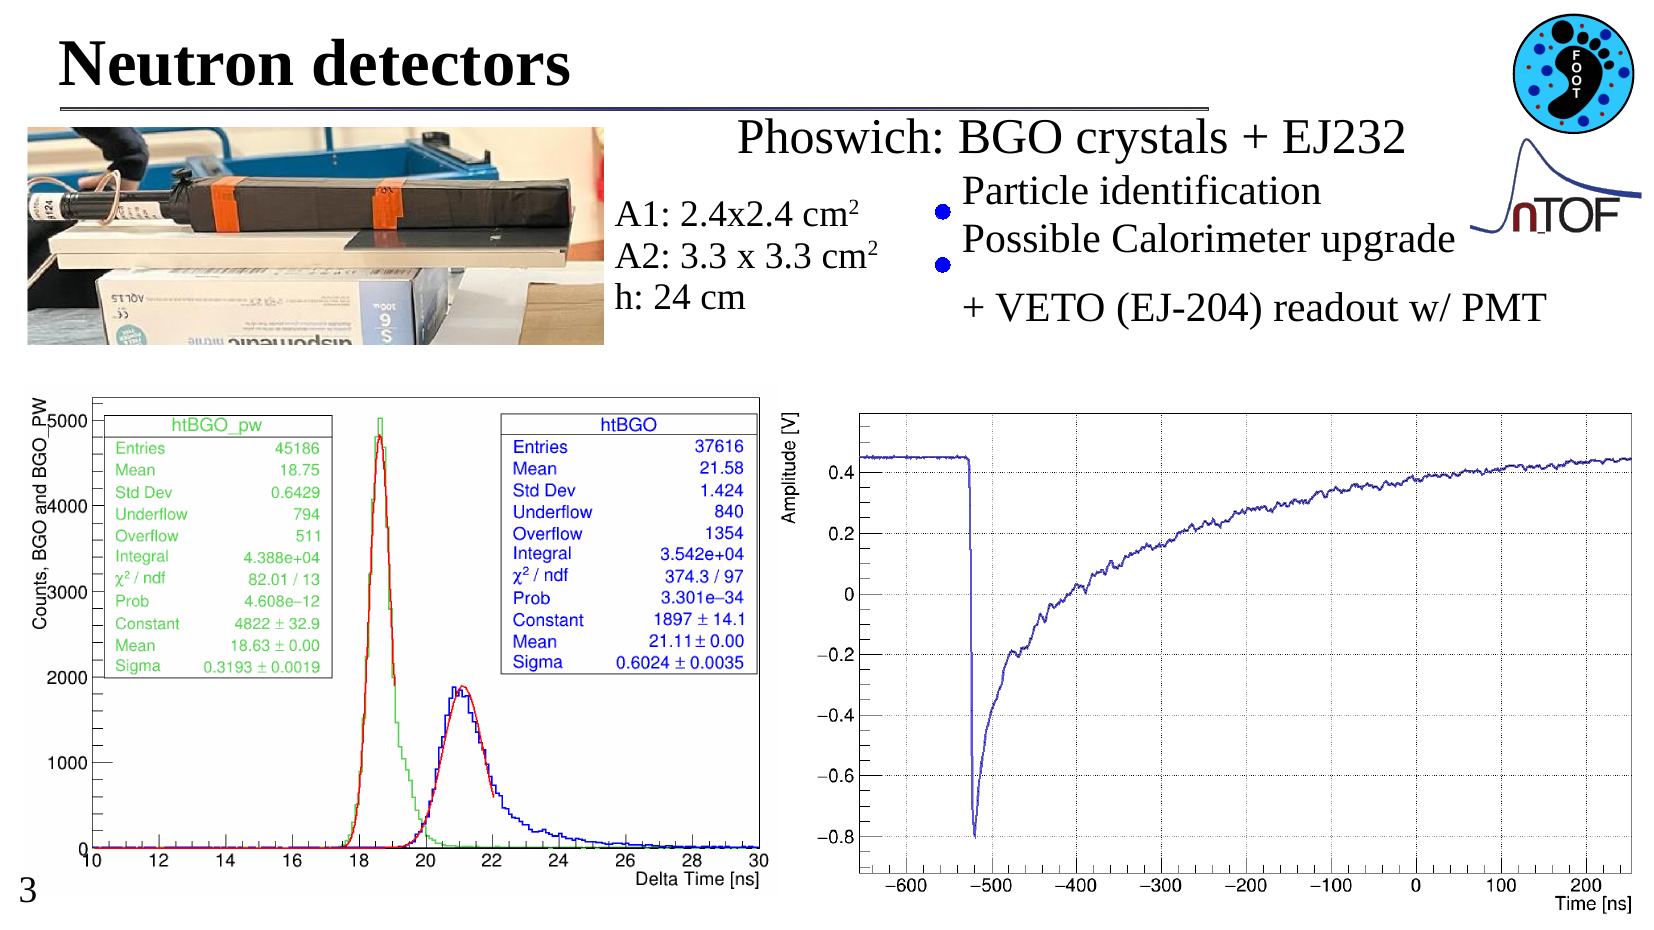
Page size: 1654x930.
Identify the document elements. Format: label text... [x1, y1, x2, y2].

picture [20, 381, 1641, 923]
text_box [935, 204, 951, 220]
picture [1451, 21, 1653, 248]
text_box Neutron detectors [58, 0, 1594, 118]
text_box Phoswich: BGO crystals + EJ232 Particle identification Possible Calorimeter upgrade + VETO (EJ-204) readout w/ PMT [722, 118, 1591, 402]
picture [27, 126, 604, 345]
text_box A1: 2.4x2.4 cm2 A2: 3.3 x 3.3 cm2 h: 24 cm [599, 185, 957, 396]
text_box 3 [3, 861, 53, 927]
picture [1594, 11, 1634, 61]
text_box [935, 257, 951, 273]
